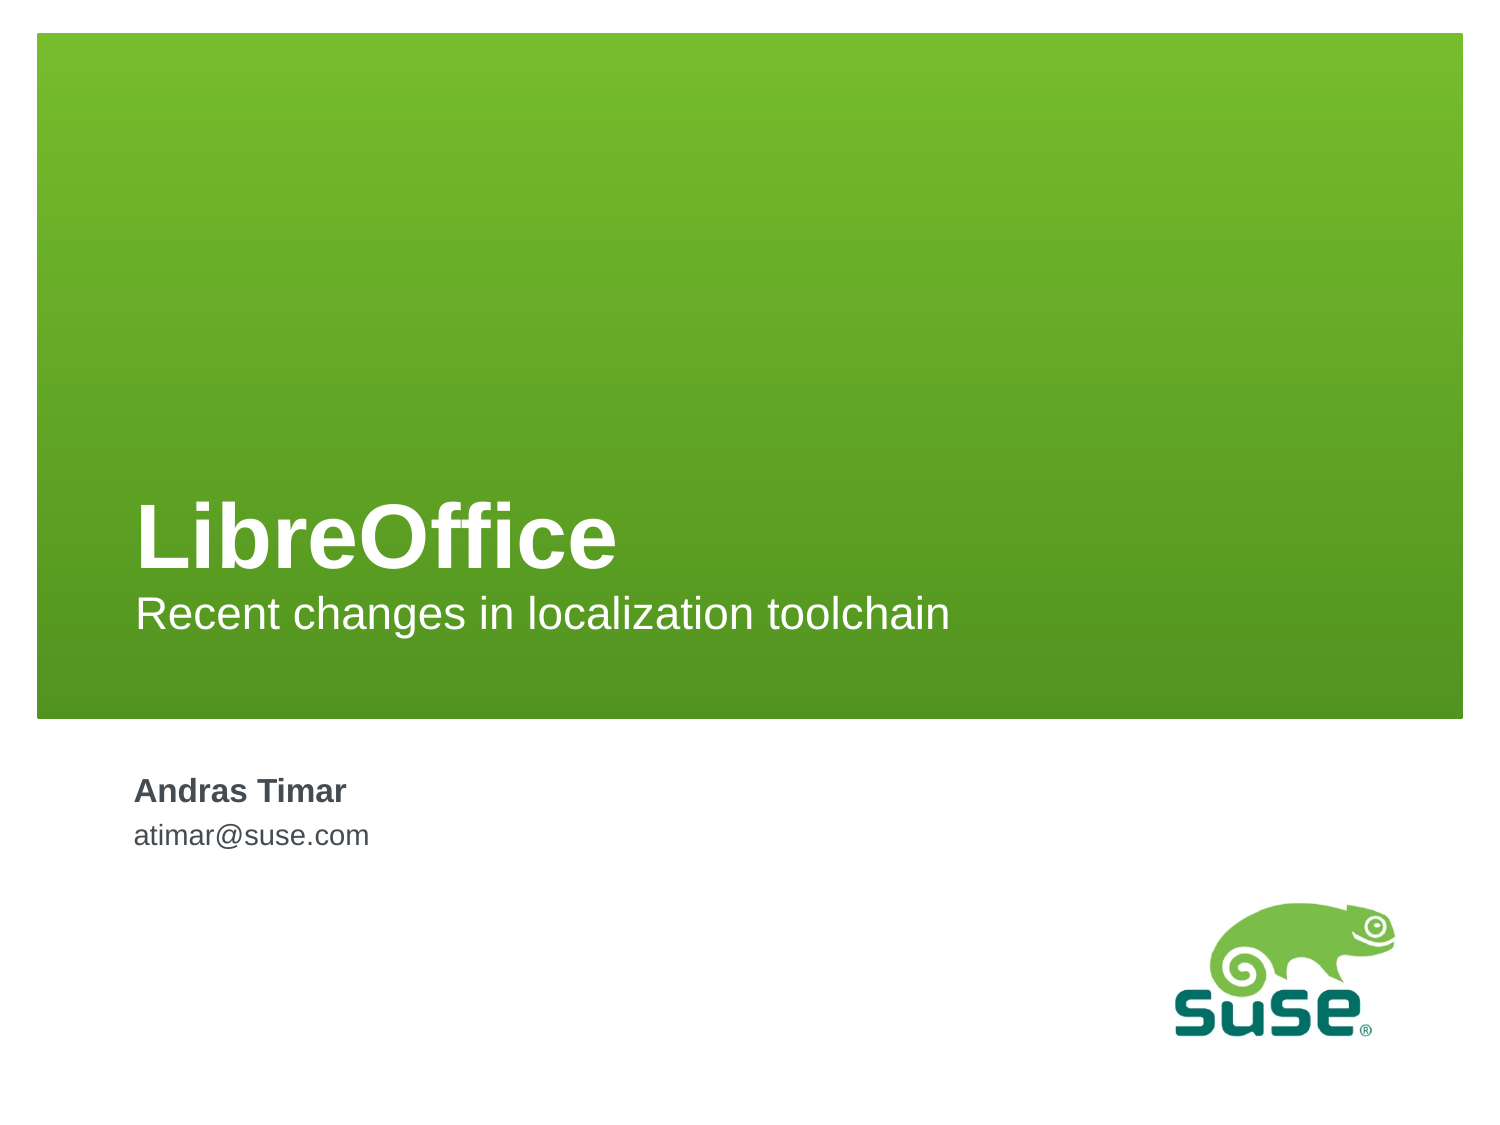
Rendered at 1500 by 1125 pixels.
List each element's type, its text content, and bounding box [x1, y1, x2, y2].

picture [1173, 901, 1398, 1040]
title LibreOffice Recent changes in localization toolchain [135, 388, 1409, 640]
subtitle Andras Timar atimar@suse.com [133, 772, 758, 1125]
